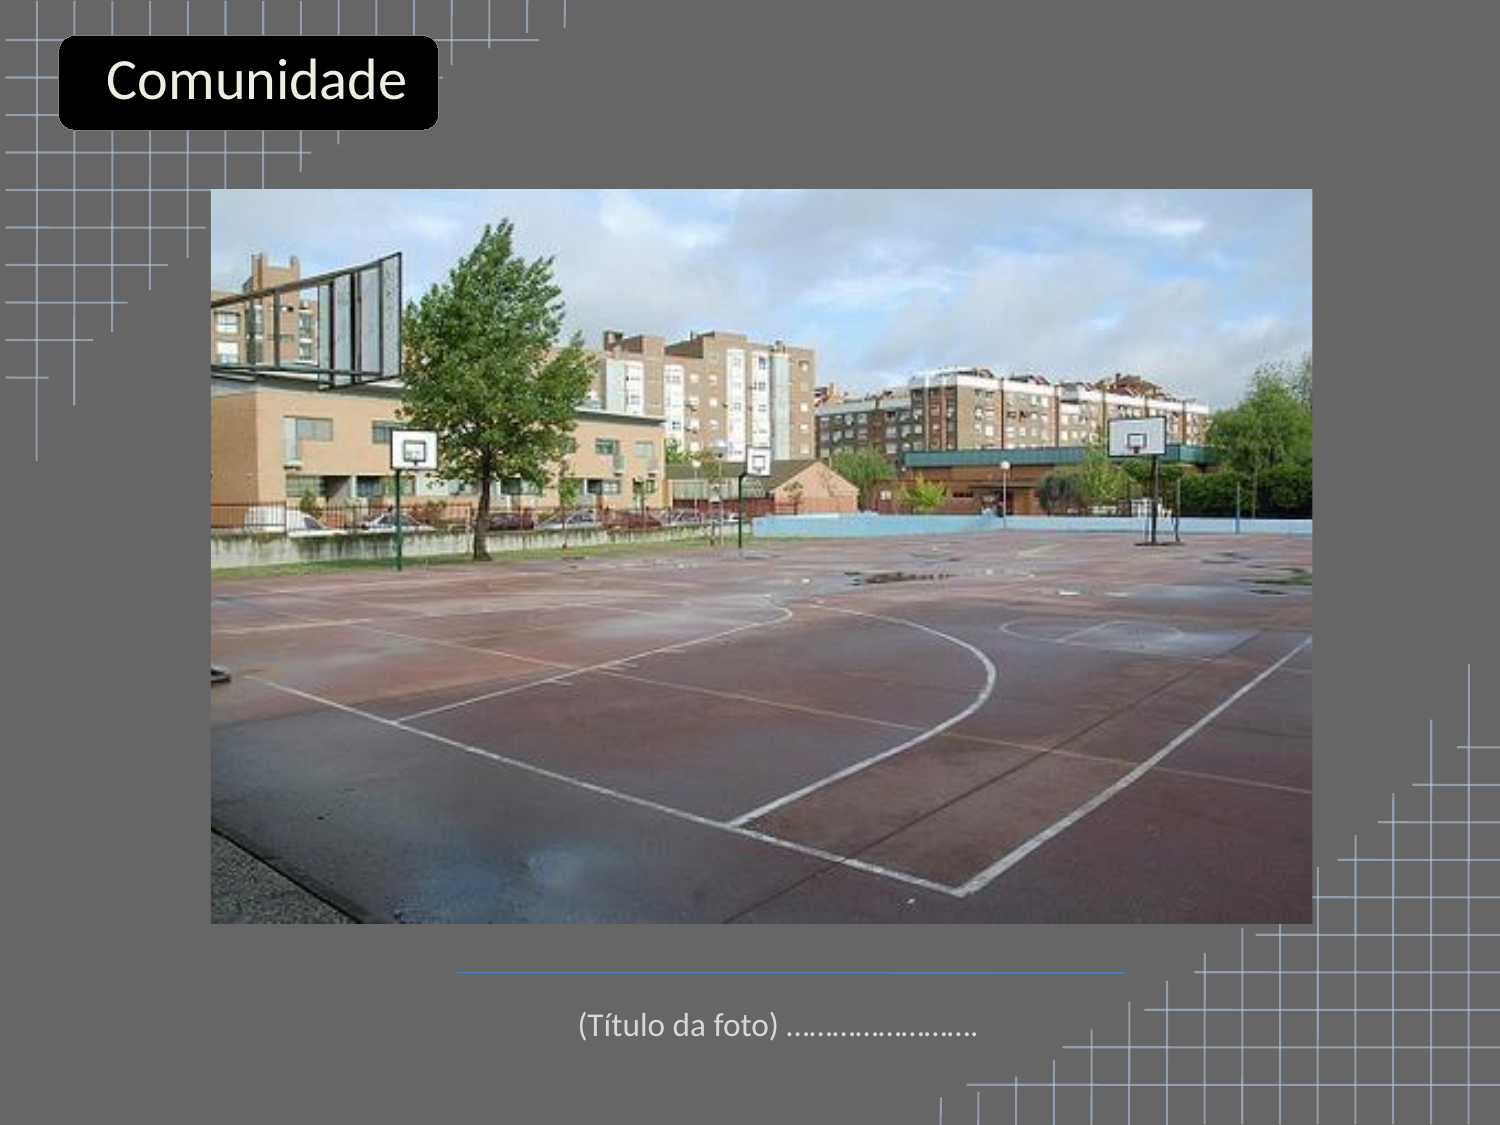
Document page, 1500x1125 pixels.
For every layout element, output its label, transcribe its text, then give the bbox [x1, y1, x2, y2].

title Comunidade [75, 23, 439, 129]
text_box (Título da foto) ……………………. [562, 996, 996, 1052]
text_box [58, 35, 429, 131]
text_box [210, 189, 1313, 924]
